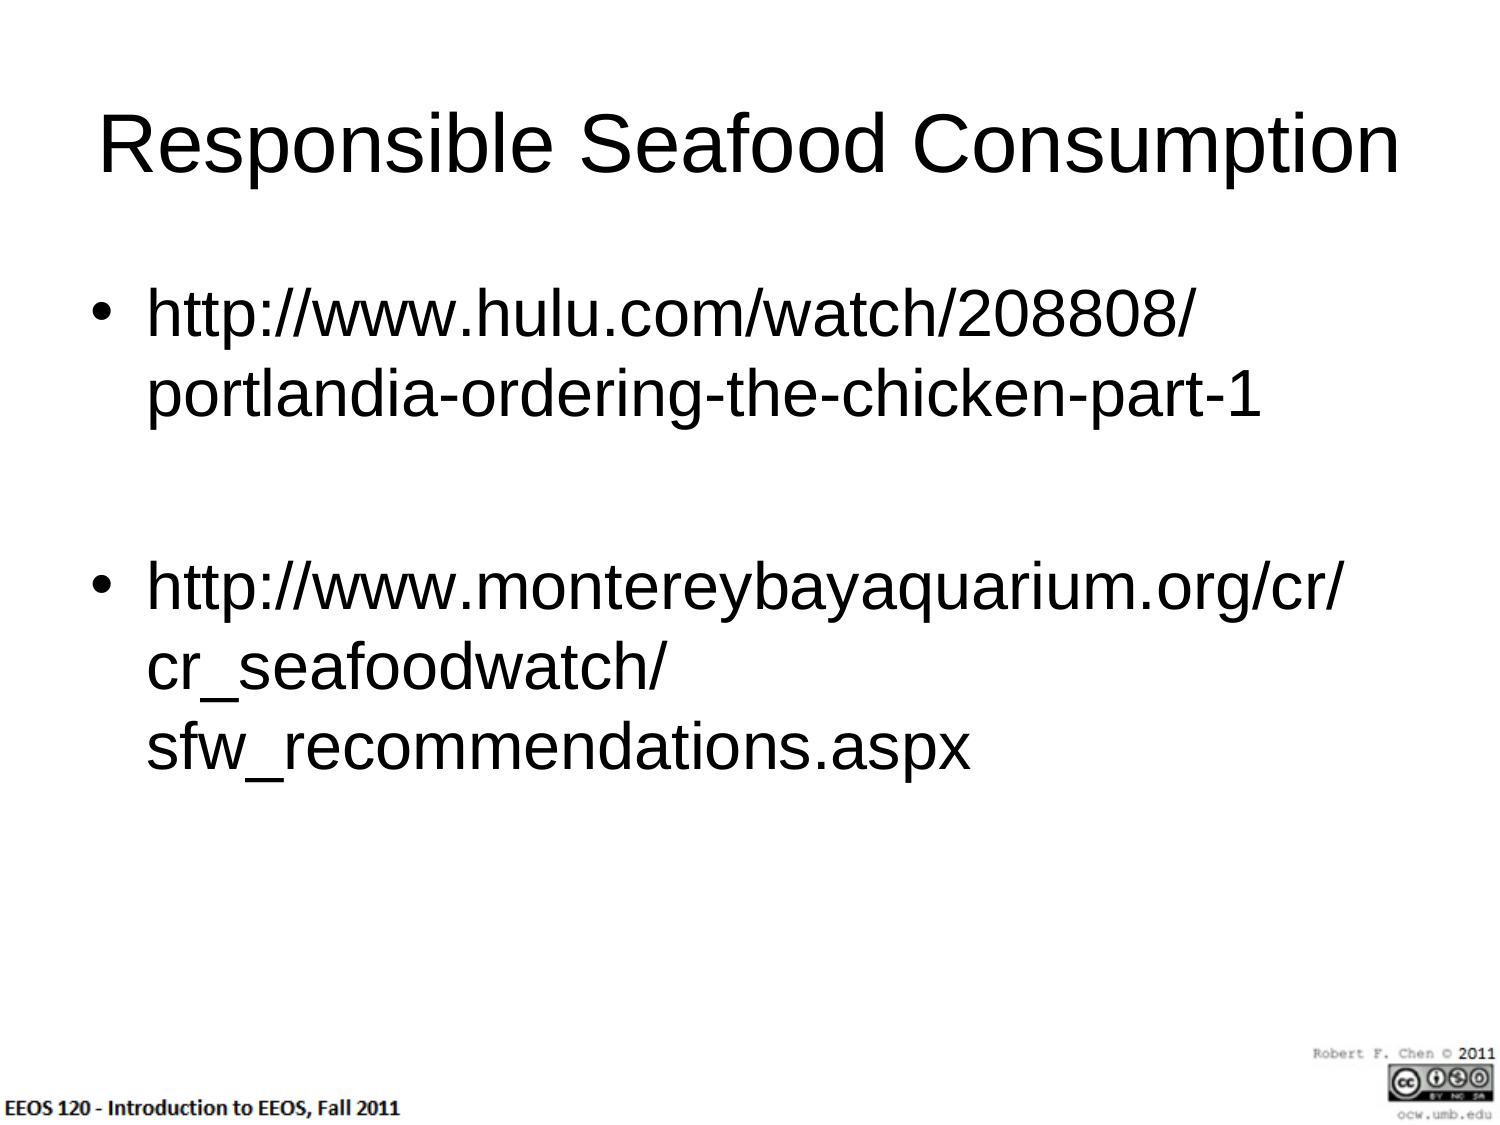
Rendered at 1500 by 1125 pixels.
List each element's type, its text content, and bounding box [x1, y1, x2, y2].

picture [0, 1090, 405, 1125]
title Responsible Seafood Consumption [75, 45, 1426, 233]
picture [1304, 1042, 1500, 1125]
list http://www.hulu.com/watch/208808/portlandia-ordering-the-chicken-part-1 http://www.montereybayaquarium.org/cr/cr_seafoodwatch/sfw_recommendations.aspx [75, 262, 1426, 1006]
